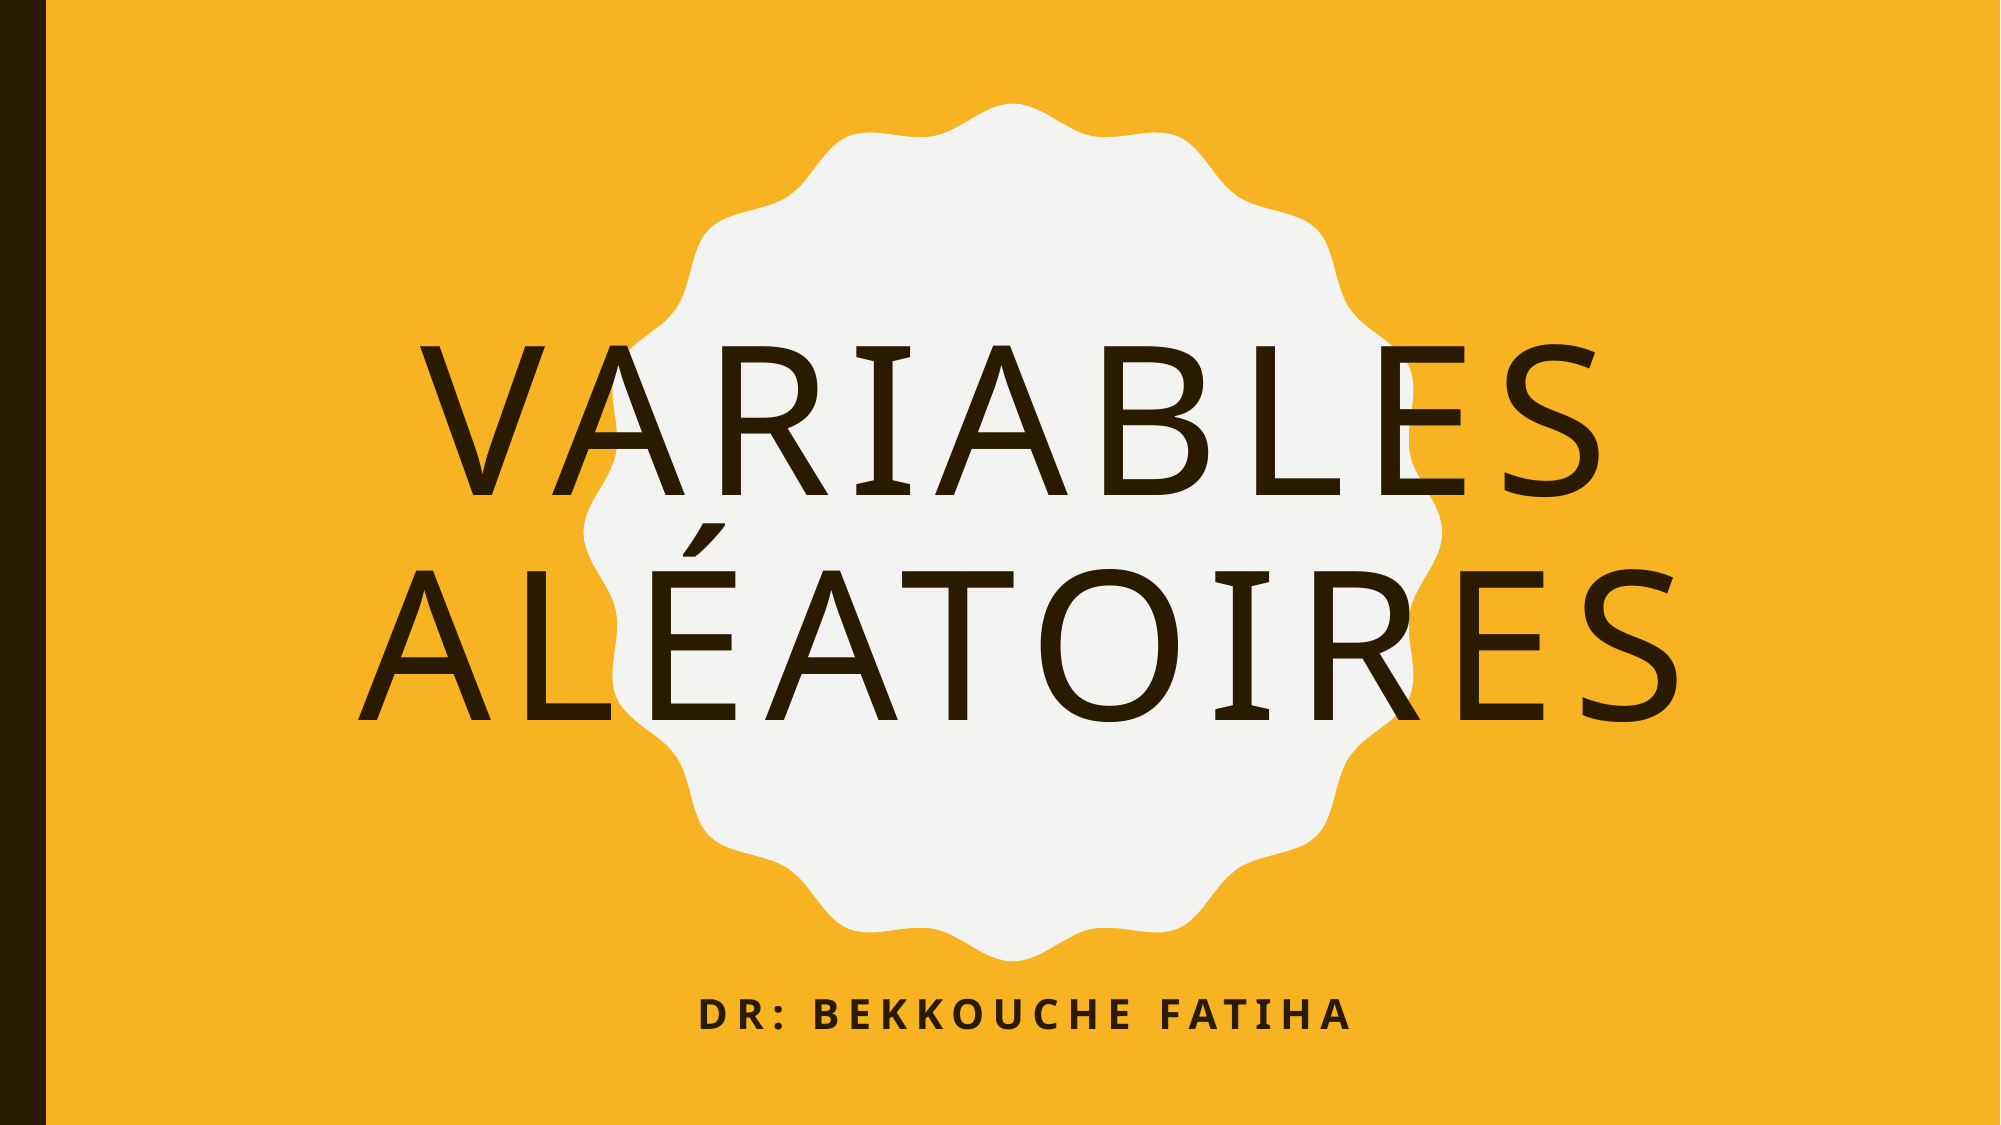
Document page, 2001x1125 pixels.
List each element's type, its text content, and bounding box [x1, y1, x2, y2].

subtitle Dr: BEKKOUCHE FATIHA [363, 980, 1684, 1103]
title Variables Aléatoires [176, 180, 1870, 902]
